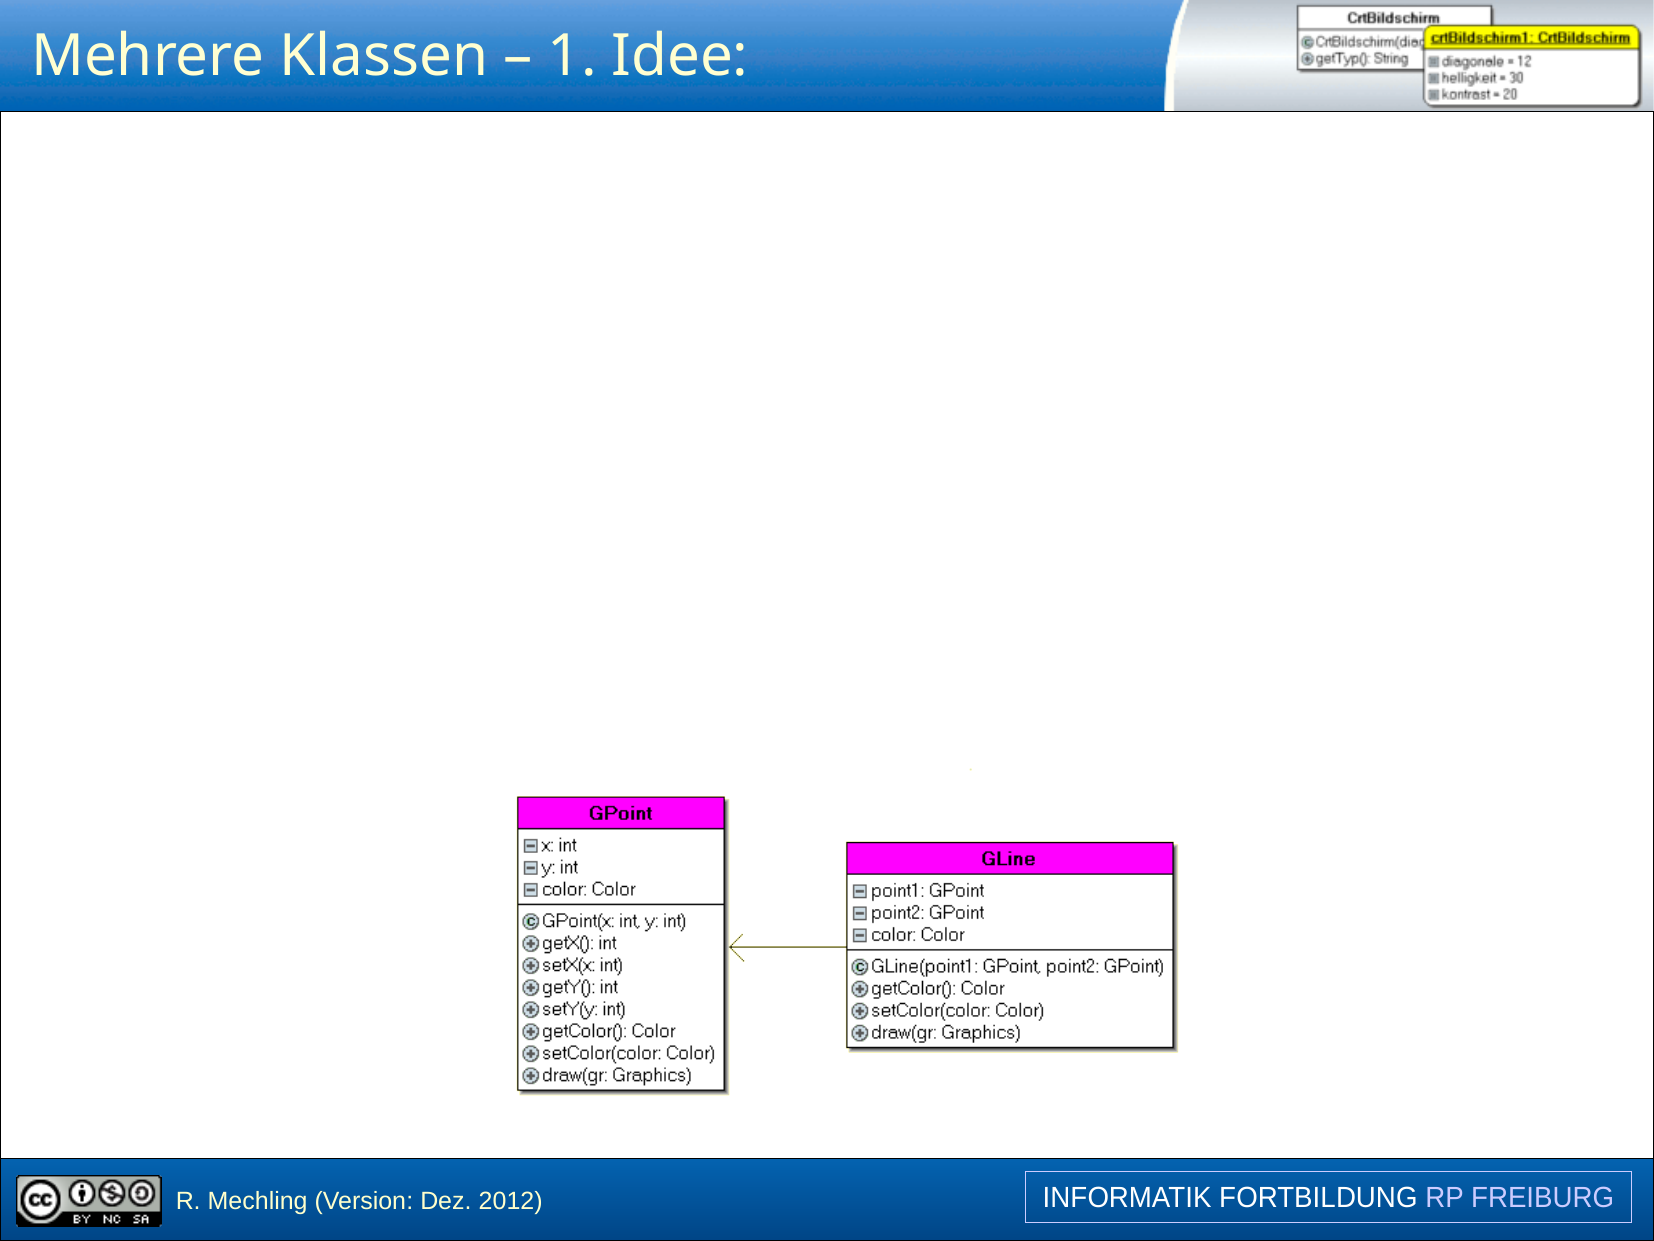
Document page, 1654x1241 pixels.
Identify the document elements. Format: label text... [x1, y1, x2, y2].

picture [374, 290, 1280, 1109]
picture [16, 1175, 162, 1227]
title Mehrere Klassen – 1. Idee: [31, 14, 1151, 92]
picture [0, 0, 1654, 111]
